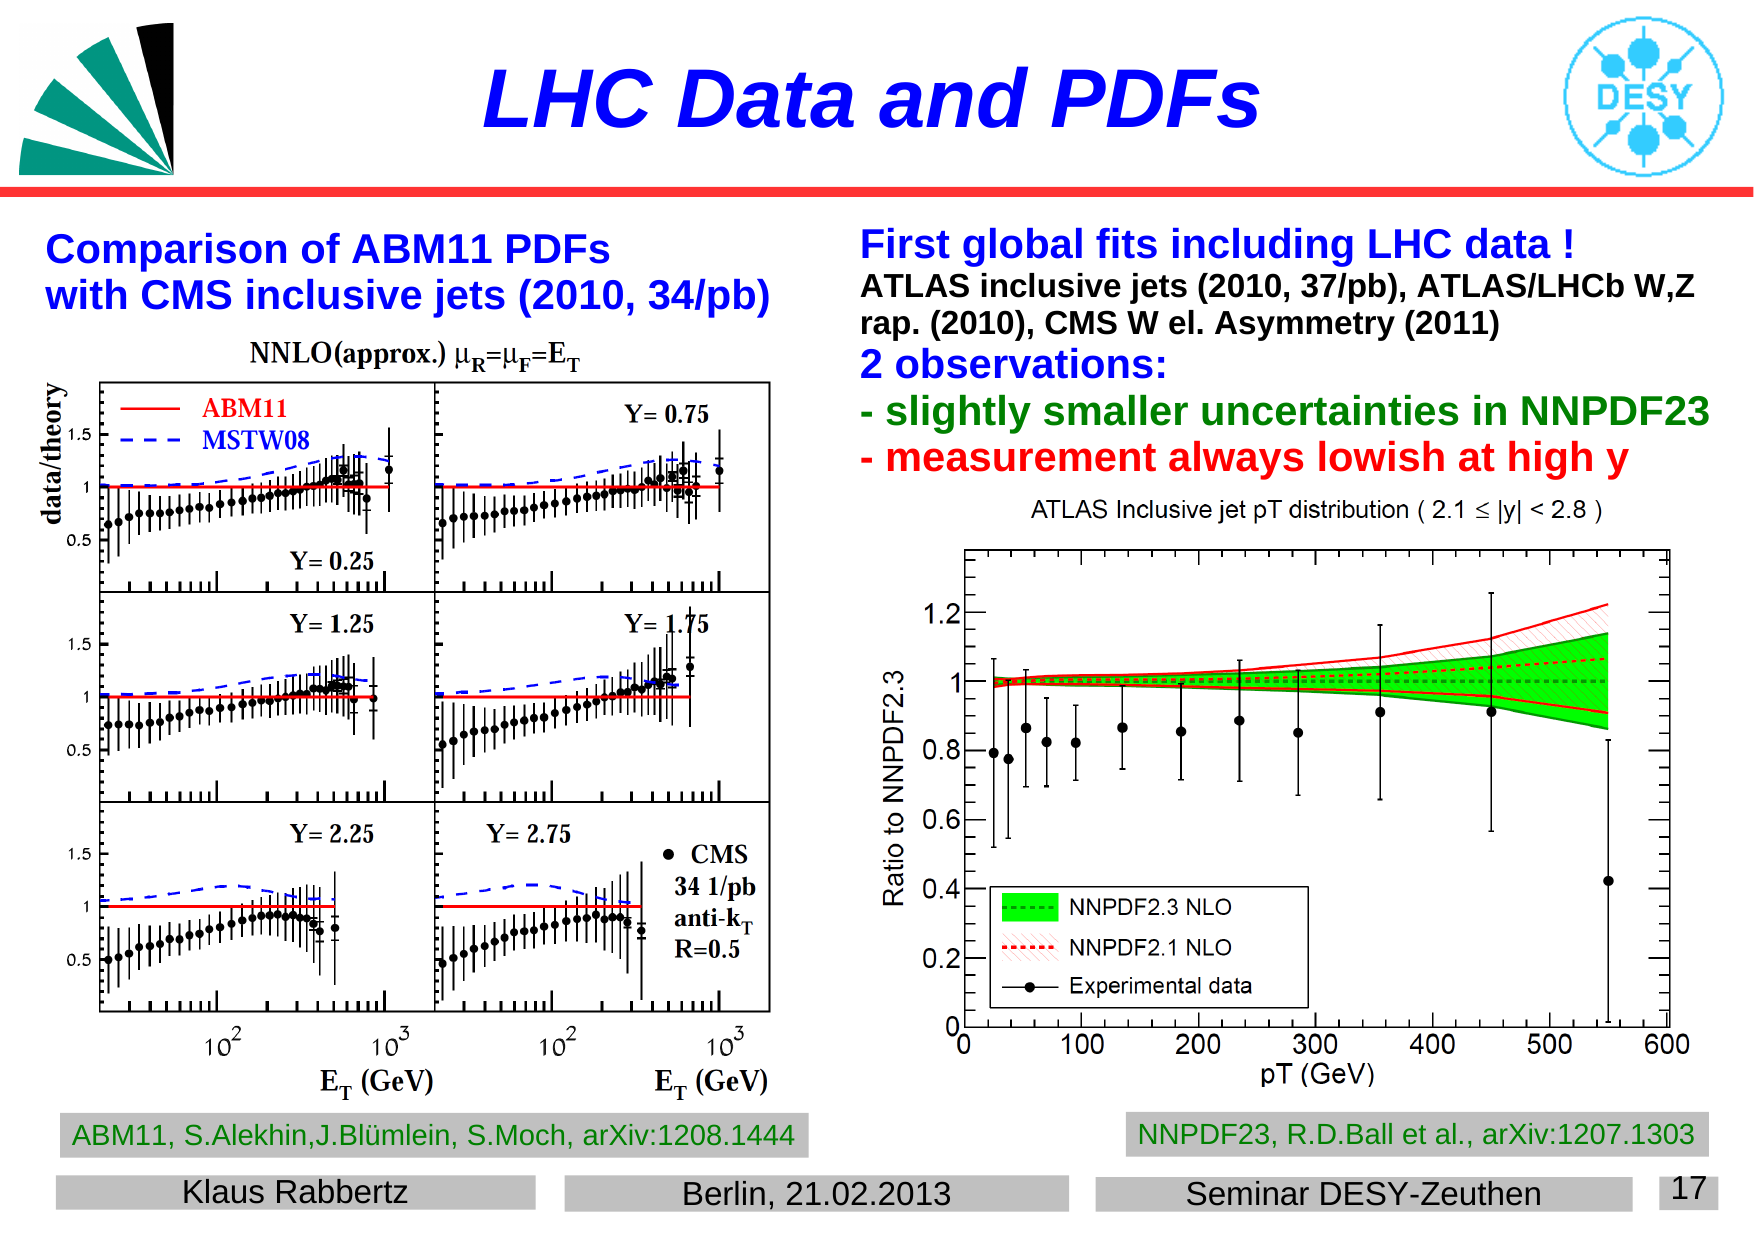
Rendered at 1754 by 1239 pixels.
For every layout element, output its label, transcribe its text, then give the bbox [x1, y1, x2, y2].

title LHC Data and PDFs [220, 16, 1525, 182]
text_box ABM11, S.Alekhin,J.Blümlein, S.Moch, arXiv:1208.1444 [60, 1112, 809, 1158]
text_box Comparison of ABM11 PDFs with CMS inclusive jets (2010, 34/pb) [33, 219, 785, 325]
text_box NNPDF23, R.D.Ball et al., arXiv:1207.1303 [1125, 1111, 1709, 1157]
picture [19, 23, 174, 177]
picture [35, 326, 776, 1109]
text_box First global fits including LHC data ! ATLAS inclusive jets (2010, 37/pb), ATLAS/LHCb W,Z rap. (2010), CMS W el. Asymmetry (2011) 2 observations: - slightly smaller uncertainties in NNPDF23 - measurement always lowish at high y [848, 214, 1729, 487]
picture [875, 490, 1693, 1095]
picture [1559, 12, 1729, 182]
